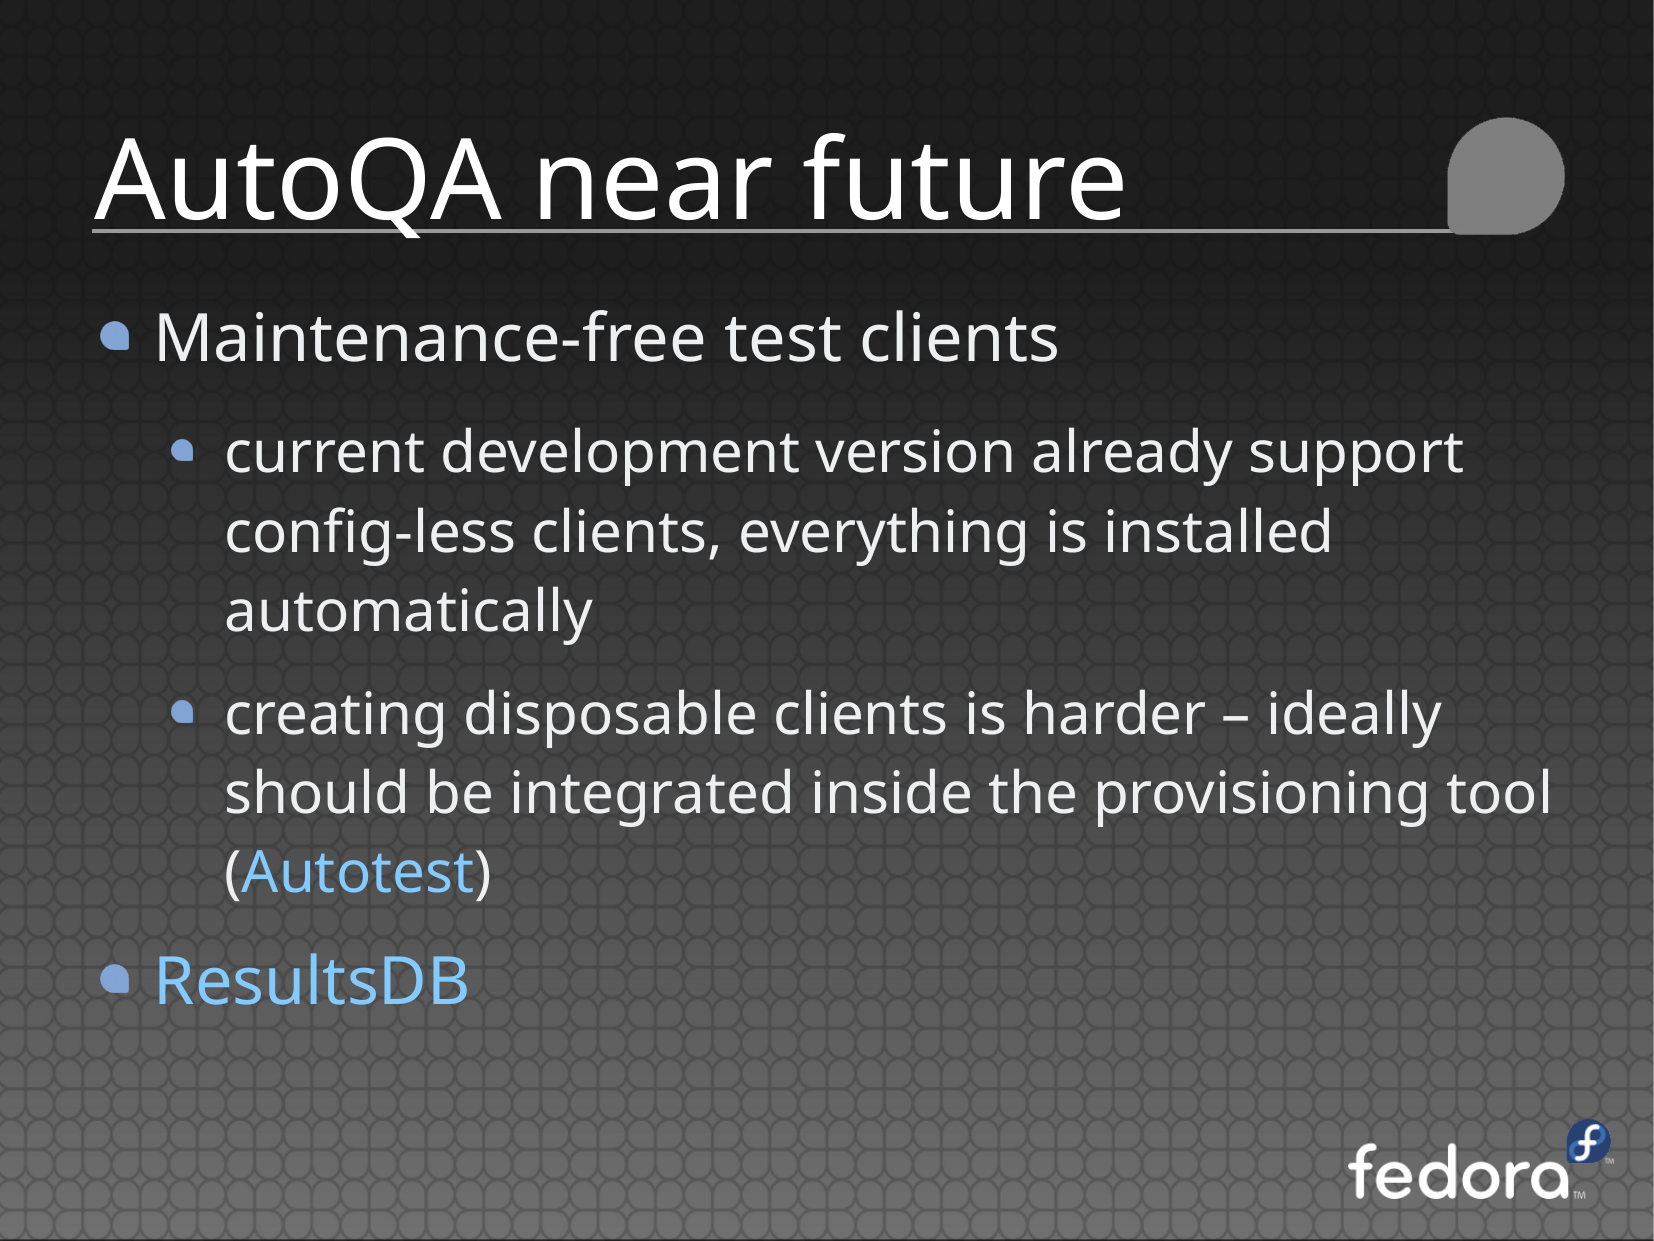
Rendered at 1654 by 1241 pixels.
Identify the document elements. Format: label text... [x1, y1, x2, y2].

title AutoQA near future [94, 100, 1426, 251]
picture [0, 0, 1654, 1241]
list Maintenance-free test clients current development version already support config-less clients, everything is installed automatically creating disposable clients is harder – ideally should be integrated inside the provisioning tool (Autotest) ResultsDB [82, 290, 1571, 1094]
